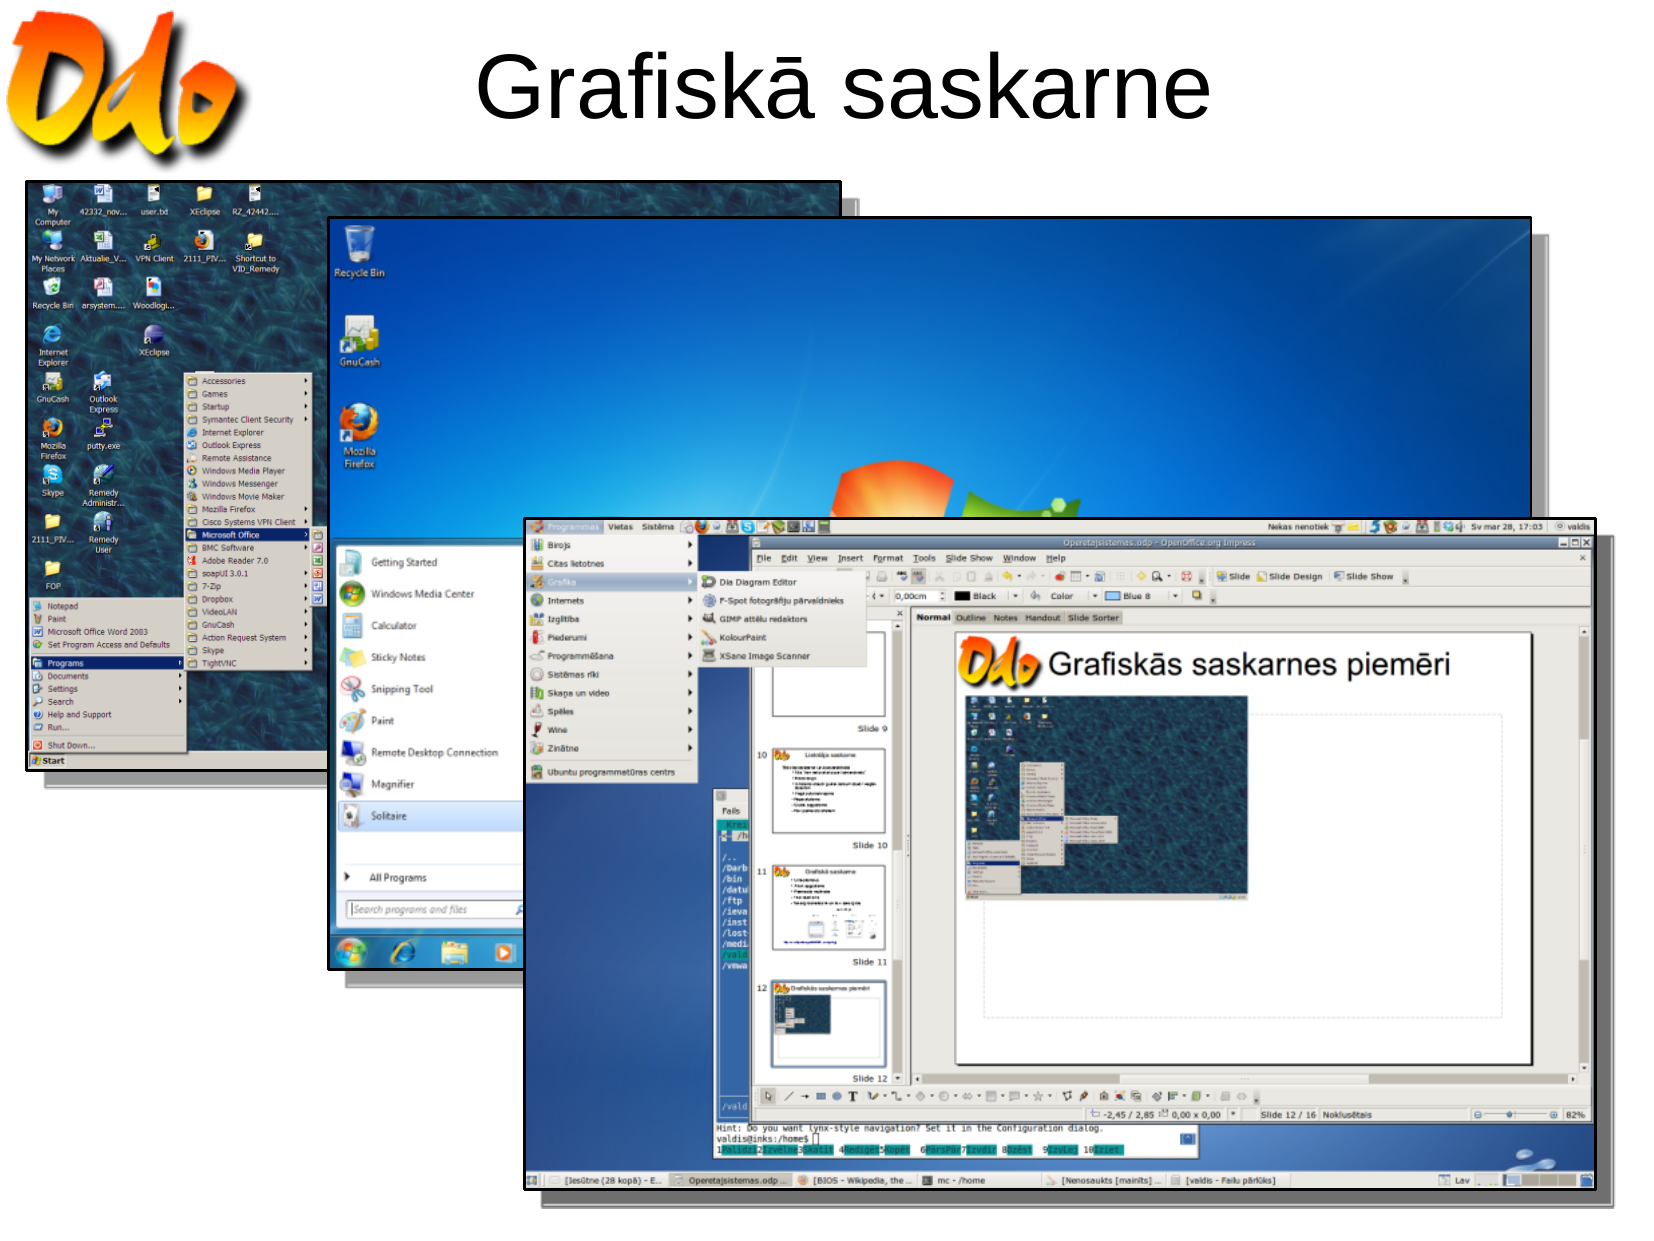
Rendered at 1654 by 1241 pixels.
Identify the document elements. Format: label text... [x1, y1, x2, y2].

picture [5, 6, 263, 178]
picture [28, 182, 839, 770]
picture [329, 218, 1530, 969]
picture [525, 519, 1595, 1188]
title Grafiskā saskarne [70, 39, 1619, 142]
